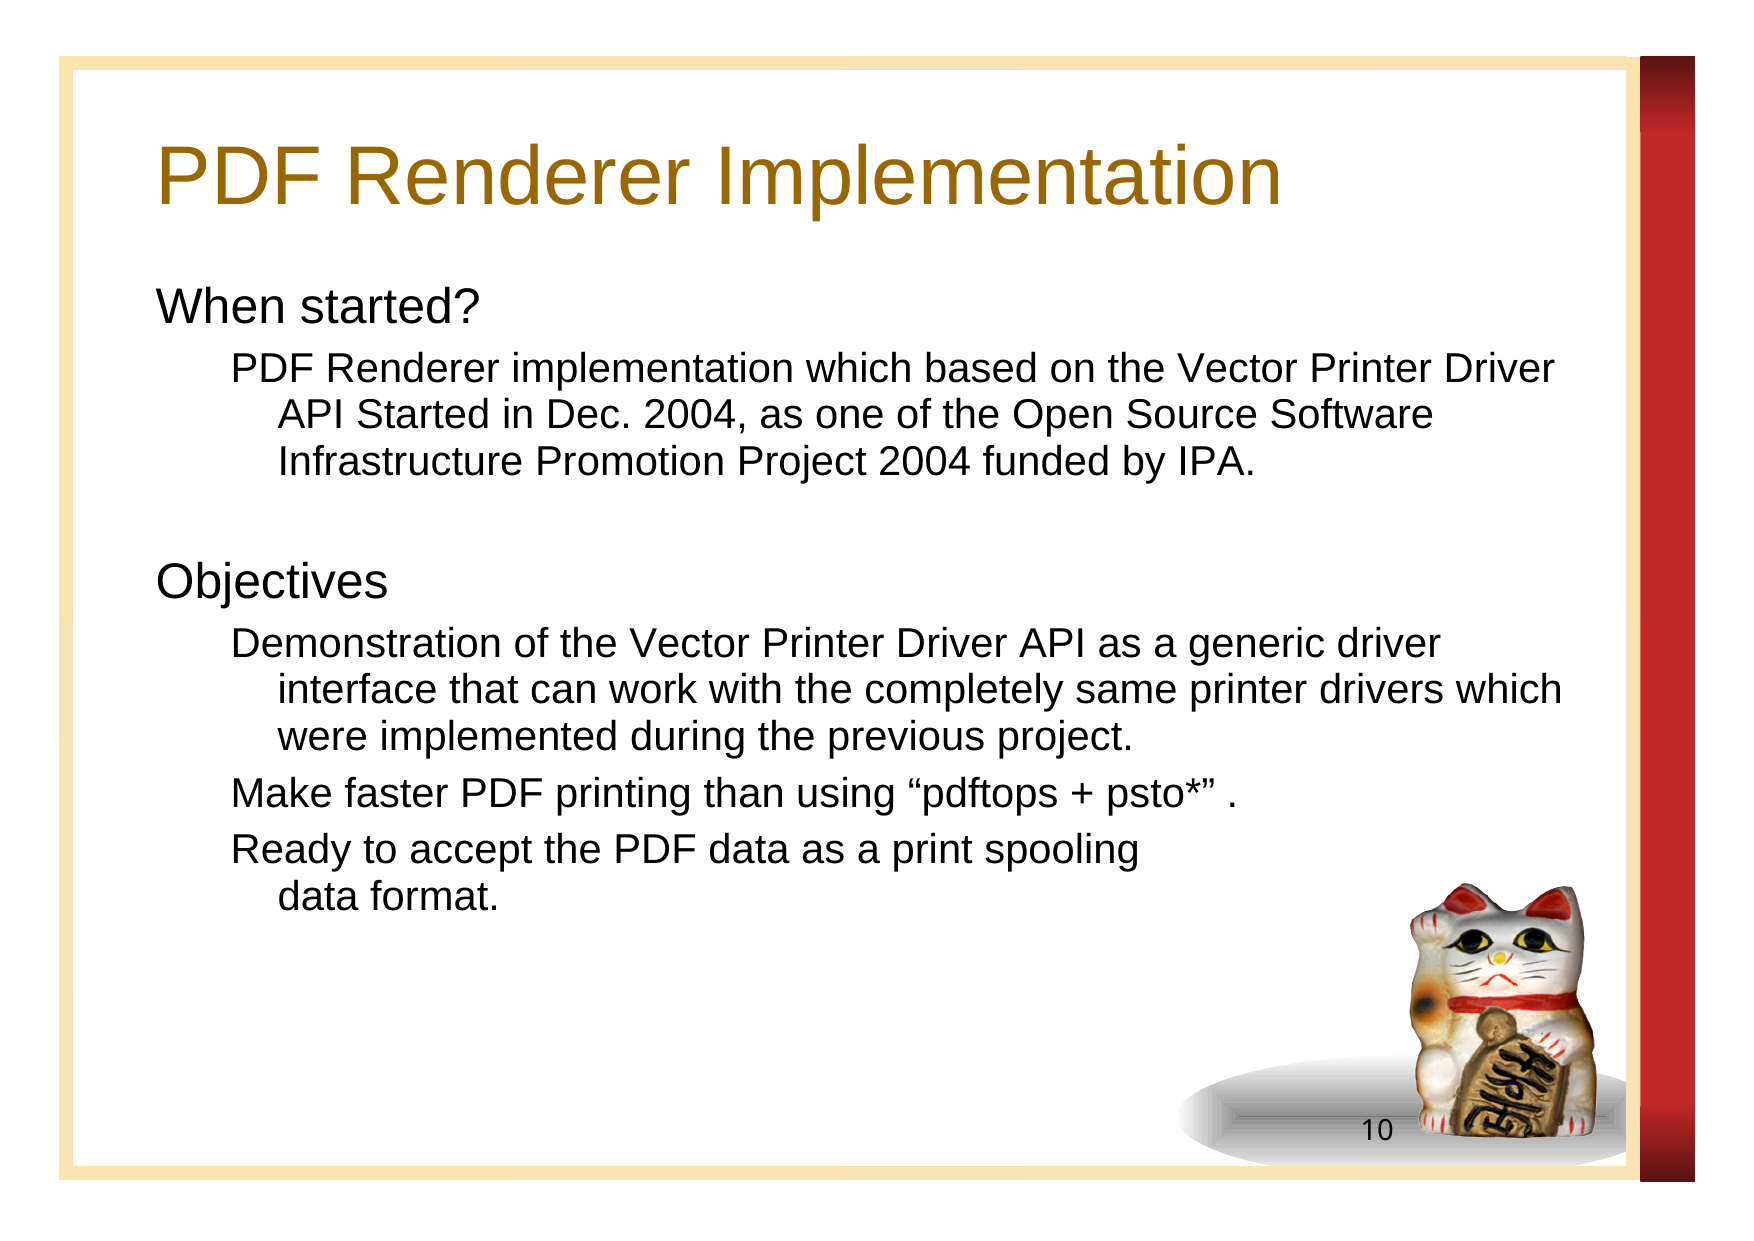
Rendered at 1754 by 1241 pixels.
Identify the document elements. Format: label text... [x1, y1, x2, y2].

title PDF Renderer Implementation [140, 104, 1614, 247]
picture [1404, 1057, 1601, 1141]
list When started? PDF Renderer implementation which based on the Vector Printer Driver API Started in Dec. 2004, as one of the Open Source Software Infrastructure Promotion Project 2004 funded by IPA. Objectives Demonstration of the Vector Printer Driver API as a generic driver interface that can work with the completely same printer drivers which were implemented during the previous project. Make faster PDF printing than using “pdftops + psto*” . Ready to accept the PDF data as a print spooling data format. [140, 270, 1614, 1057]
